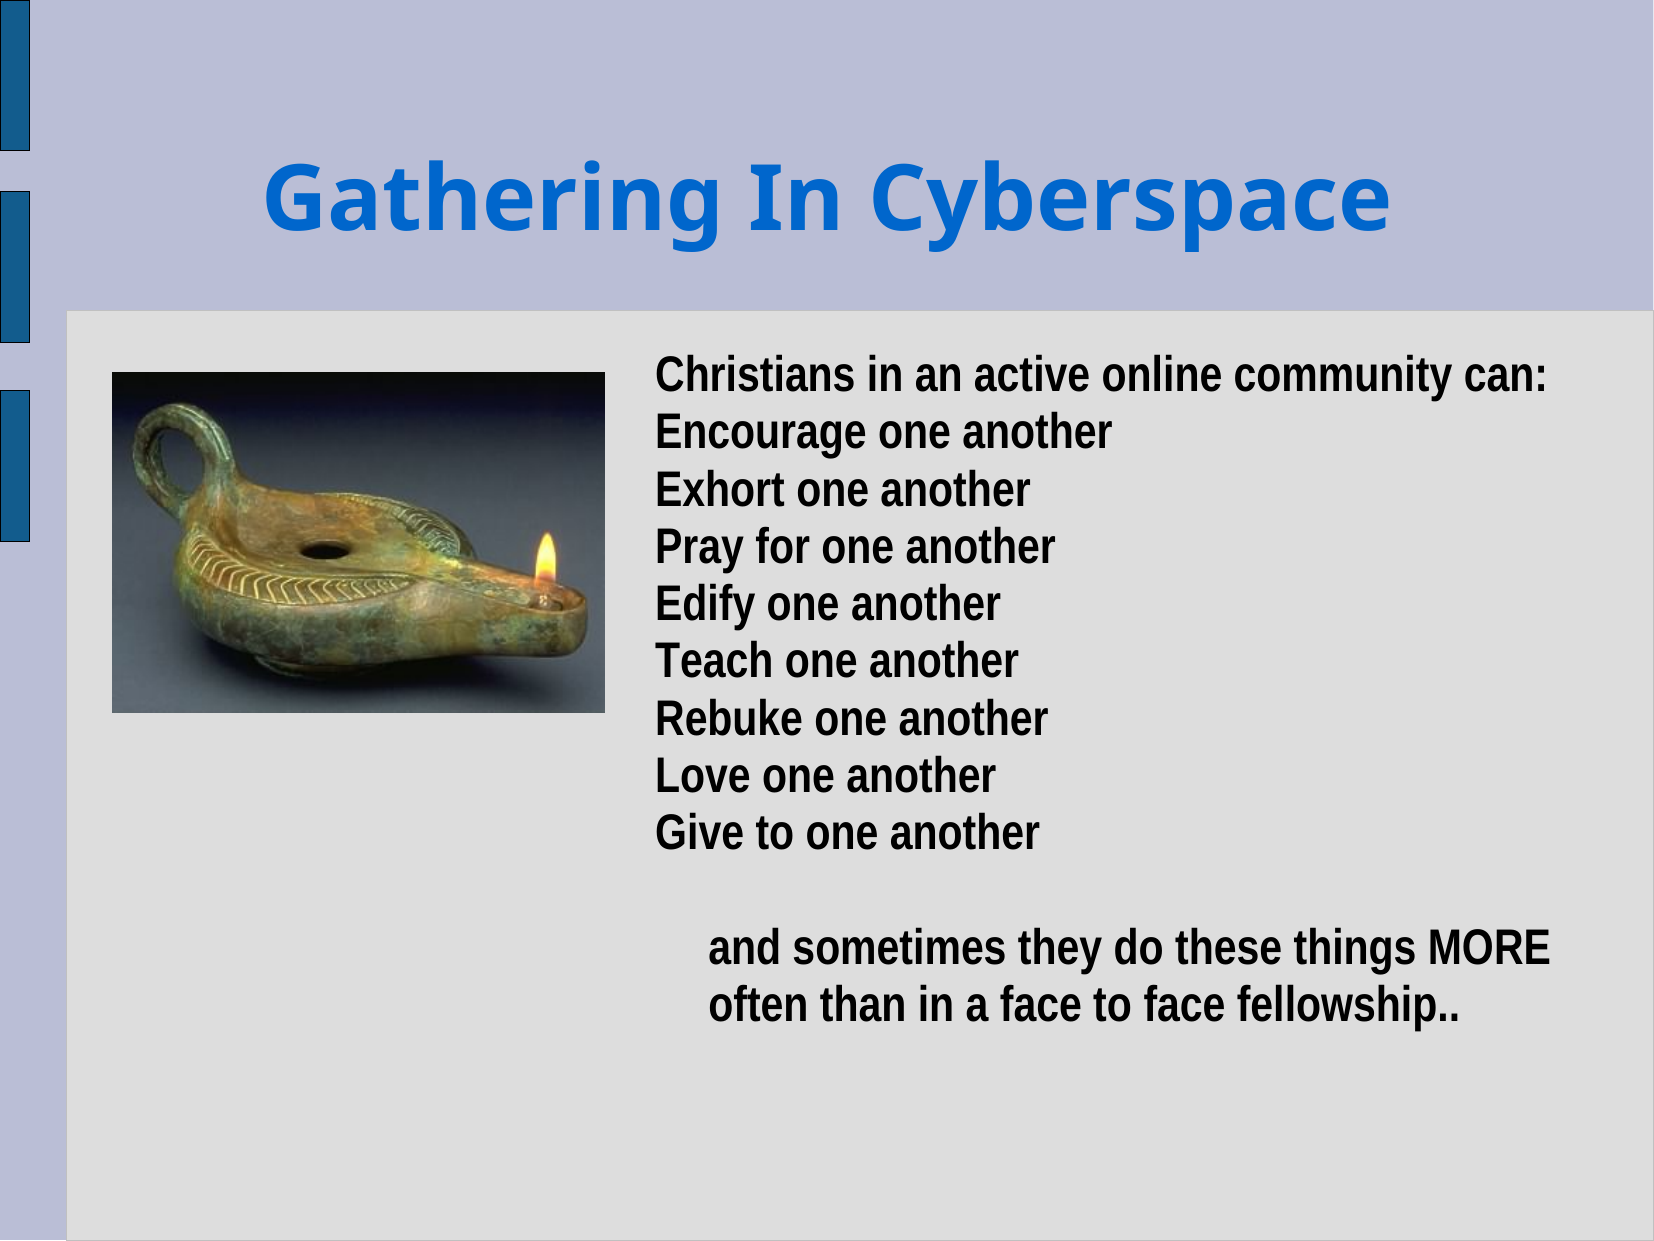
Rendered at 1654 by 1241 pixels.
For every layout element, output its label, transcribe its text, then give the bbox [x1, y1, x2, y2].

picture [112, 372, 605, 713]
list Christians in an active online community can: Encourage one another Exhort one another Pray for one another Edify one another Teach one another Rebuke one another Love one another Give to one another and sometimes they do these things MORE often than in a face to face fellowship.. [637, 344, 1613, 1127]
title Gathering In Cyberspace [121, 91, 1534, 299]
